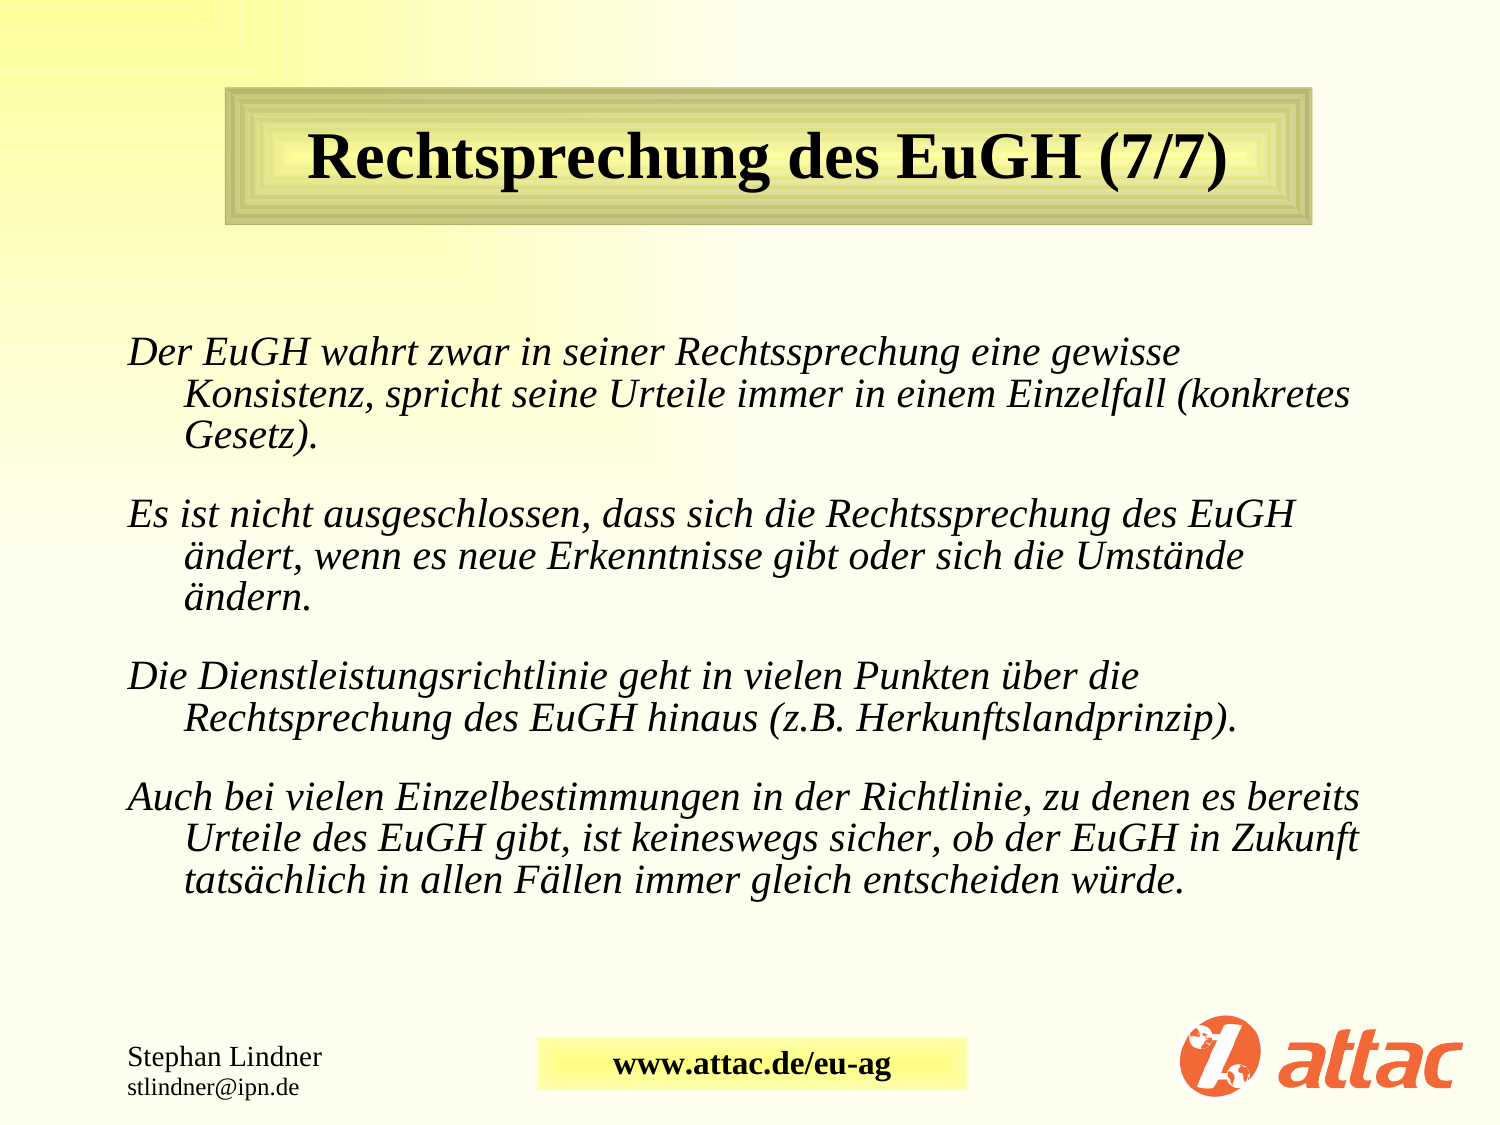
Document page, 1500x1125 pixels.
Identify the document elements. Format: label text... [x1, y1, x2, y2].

picture [1175, 1012, 1463, 1101]
title Rechtsprechung des EuGH (7/7) [224, 87, 1313, 226]
text_box www.attac.de/eu-ag [537, 1037, 968, 1090]
list Der EuGH wahrt zwar in seiner Rechtssprechung eine gewisse Konsistenz, spricht seine Urteile immer in einem Einzelfall (konkretes Gesetz). Es ist nicht ausgeschlossen, dass sich die Rechtssprechung des EuGH ändert, wenn es neue Erkenntnisse gibt oder sich die Umstände ändern. Die Dienstleistungsrichtlinie geht in vielen Punkten über die Rechtsprechung des EuGH hinaus (z.B. Herkunftslandprinzip). Auch bei vielen Einzelbestimmungen in der Richtlinie, zu denen es bereits Urteile des EuGH gibt, ist keineswegs sicher, ob der EuGH in Zukunft tatsächlich in allen Fällen immer gleich entscheiden würde. [112, 324, 1388, 1002]
text_box Stephan Lindner stlindner@ipn.de [112, 1032, 338, 1109]
